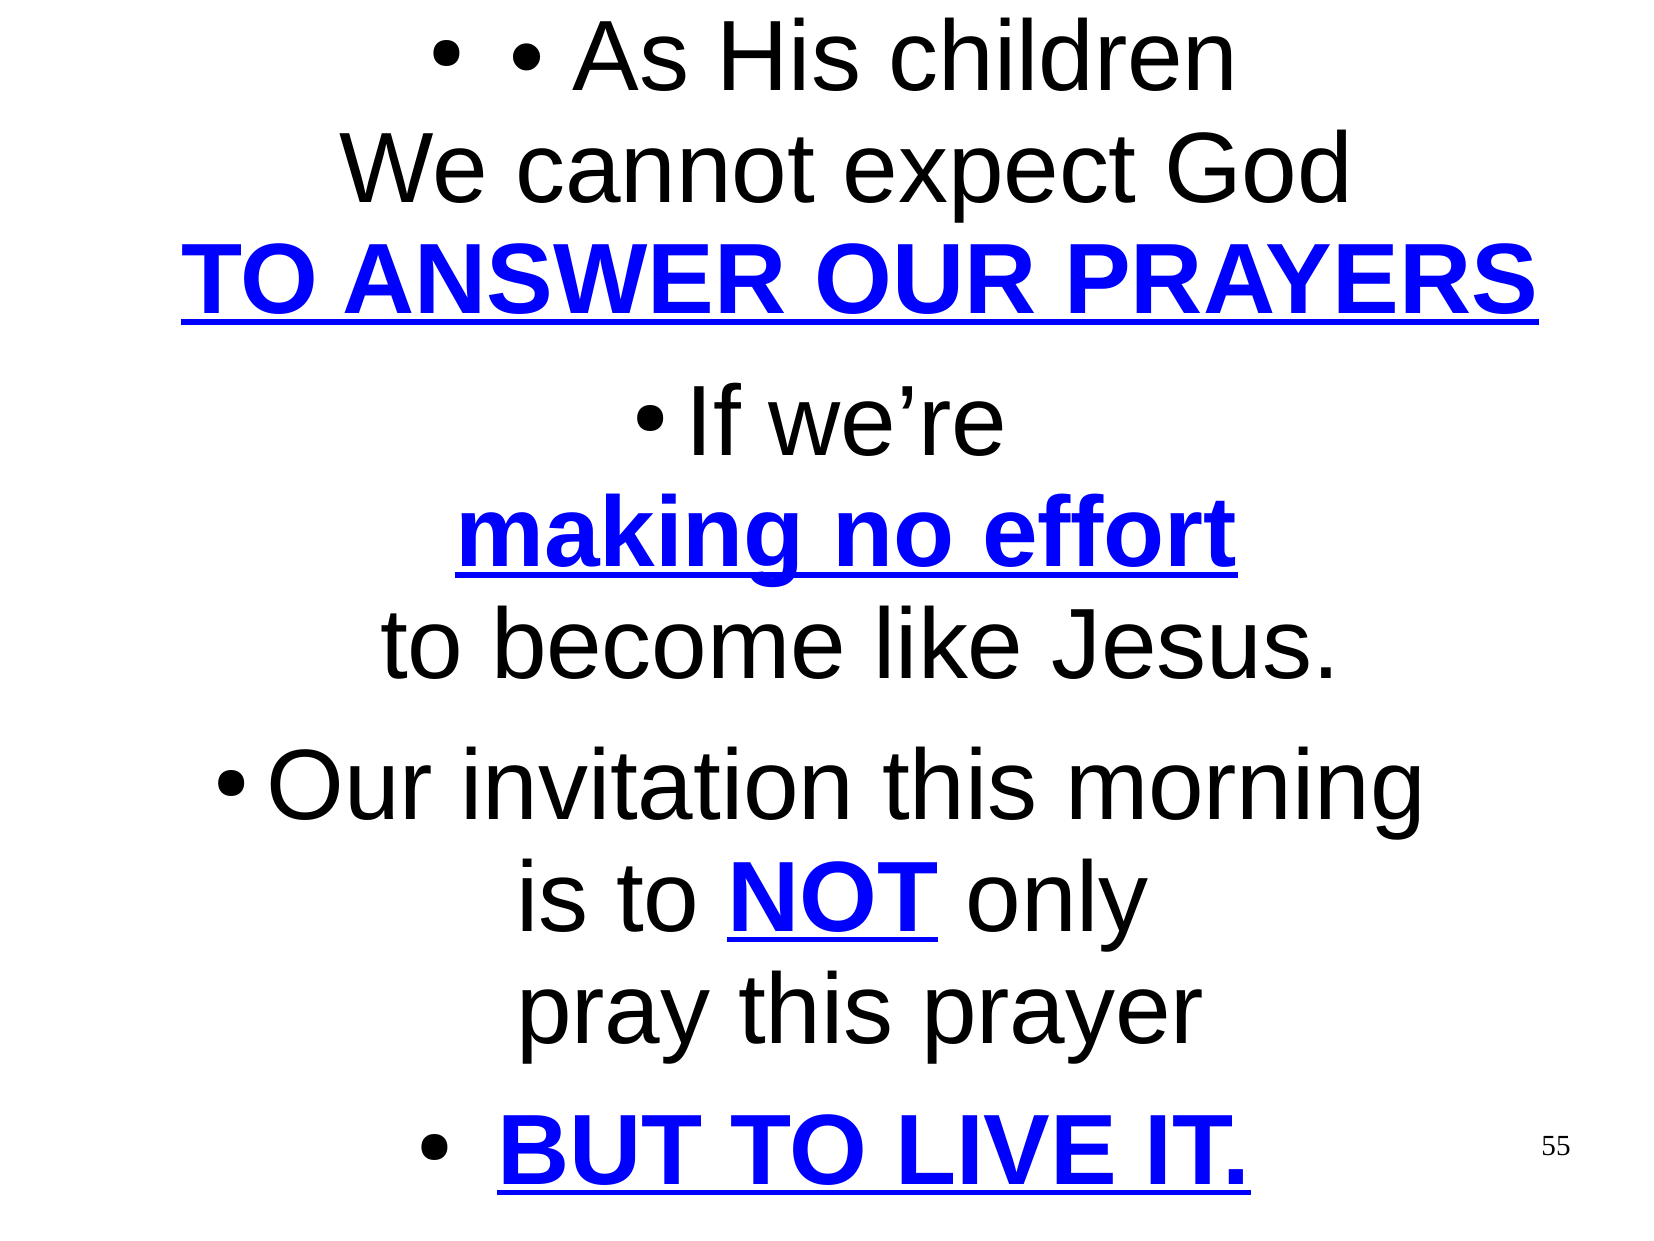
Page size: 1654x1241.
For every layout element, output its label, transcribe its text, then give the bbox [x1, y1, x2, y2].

list • As His children We cannot expect God TO ANSWER OUR PRAYERS If we’re making no effort to become like Jesus. Our invitation this morning is to NOT only pray this prayer BUT TO LIVE IT. [0, 0, 1651, 1238]
